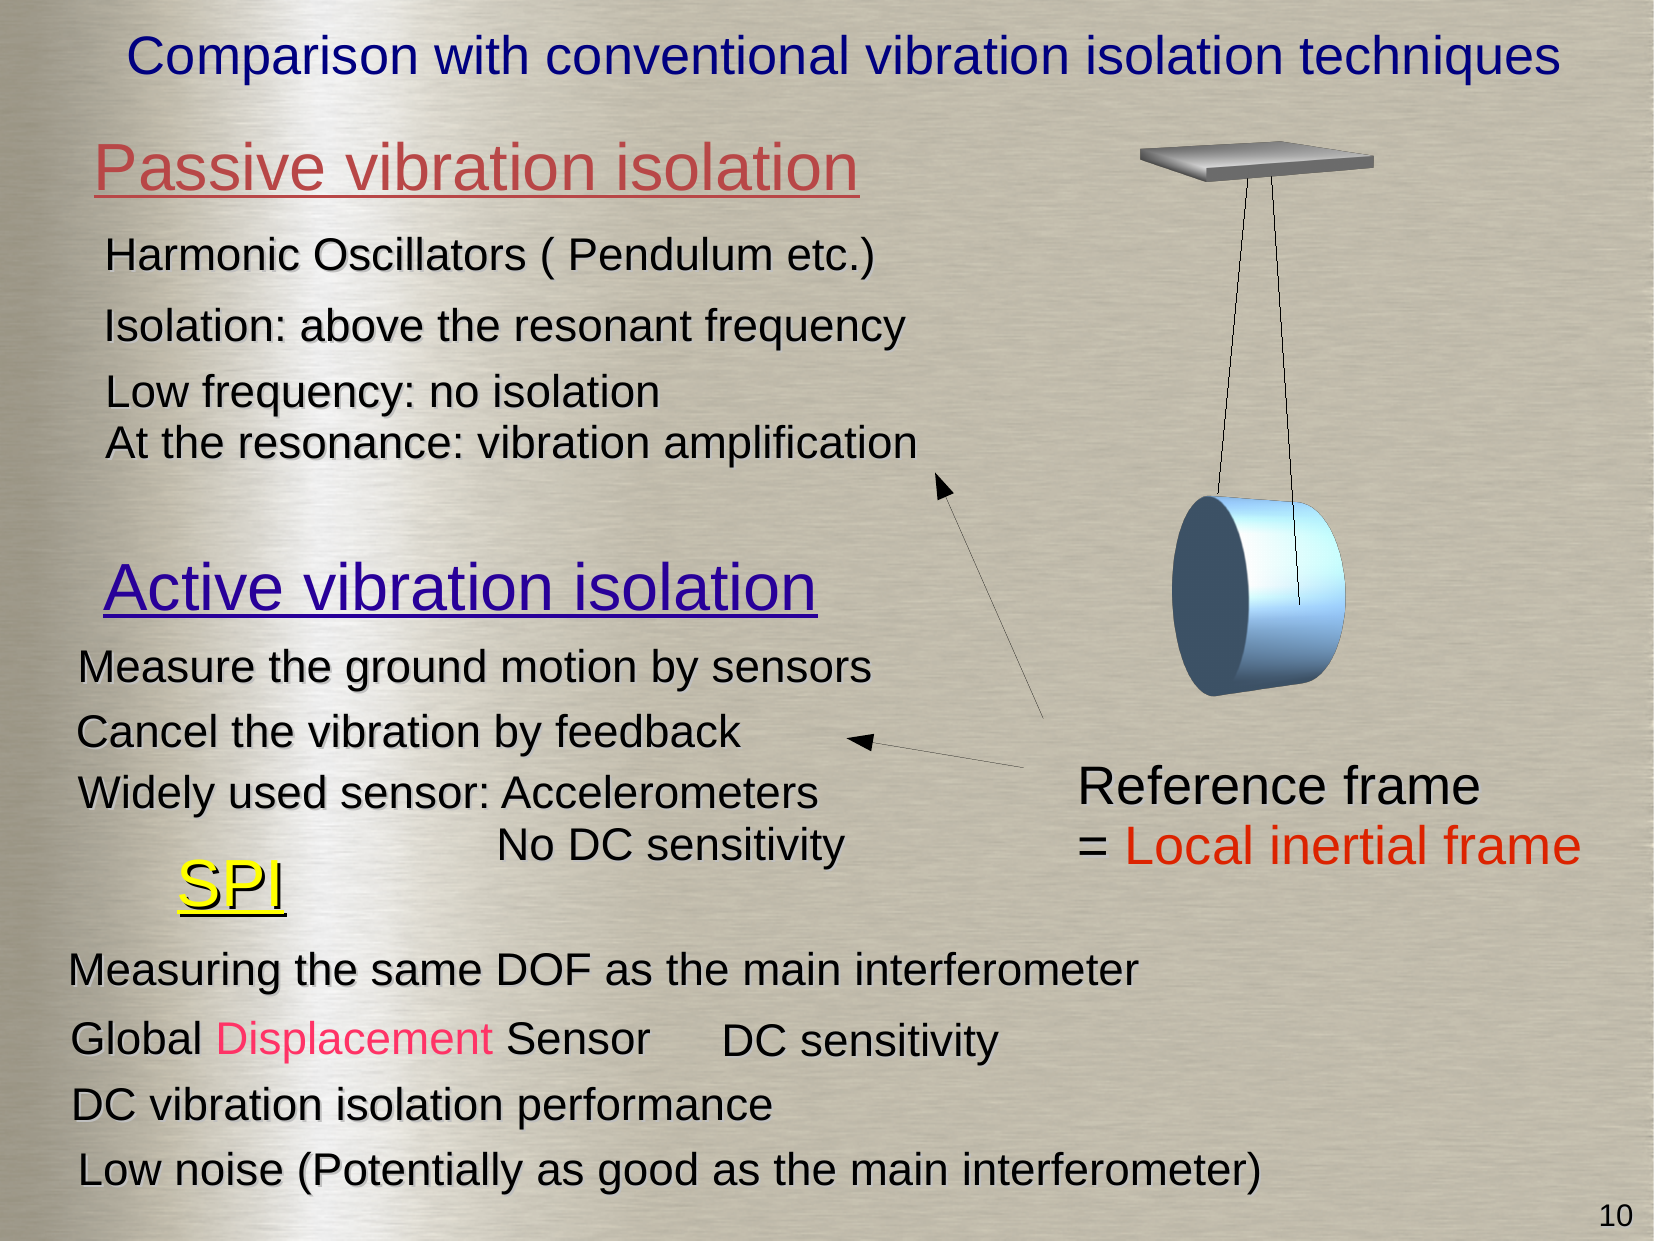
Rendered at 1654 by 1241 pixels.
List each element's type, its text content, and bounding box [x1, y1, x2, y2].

text_box SPI [162, 838, 300, 929]
picture [0, 0, 1654, 1241]
text_box Cancel the vibration by feedback [61, 698, 756, 765]
text_box Global Displacement Sensor [55, 1005, 667, 1072]
text_box Reference frame = Local inertial frame [1062, 747, 1599, 884]
text_box Measure the ground motion by sensors [62, 633, 888, 700]
text_box Passive vibration isolation [78, 123, 878, 213]
text_box Low frequency: no isolation At the resonance: vibration amplification [90, 358, 934, 476]
text_box DC vibration isolation performance [56, 1071, 790, 1138]
text_box Widely used sensor: Accelerometers [62, 759, 835, 830]
text_box Low noise (Potentially as good as the main interferometer) [62, 1136, 1278, 1203]
text_box Harmonic Oscillators ( Pendulum etc.) [89, 221, 892, 288]
text_box Isolation: above the resonant frequency [88, 292, 922, 359]
text_box Measuring the same DOF as the main interferometer [52, 936, 1156, 1004]
text_box Active vibration isolation [88, 542, 835, 632]
text_box Comparison with conventional vibration isolation techniques [112, 17, 1579, 94]
text_box DC sensitivity [706, 1007, 1014, 1074]
text_box No DC sensitivity [481, 811, 861, 881]
